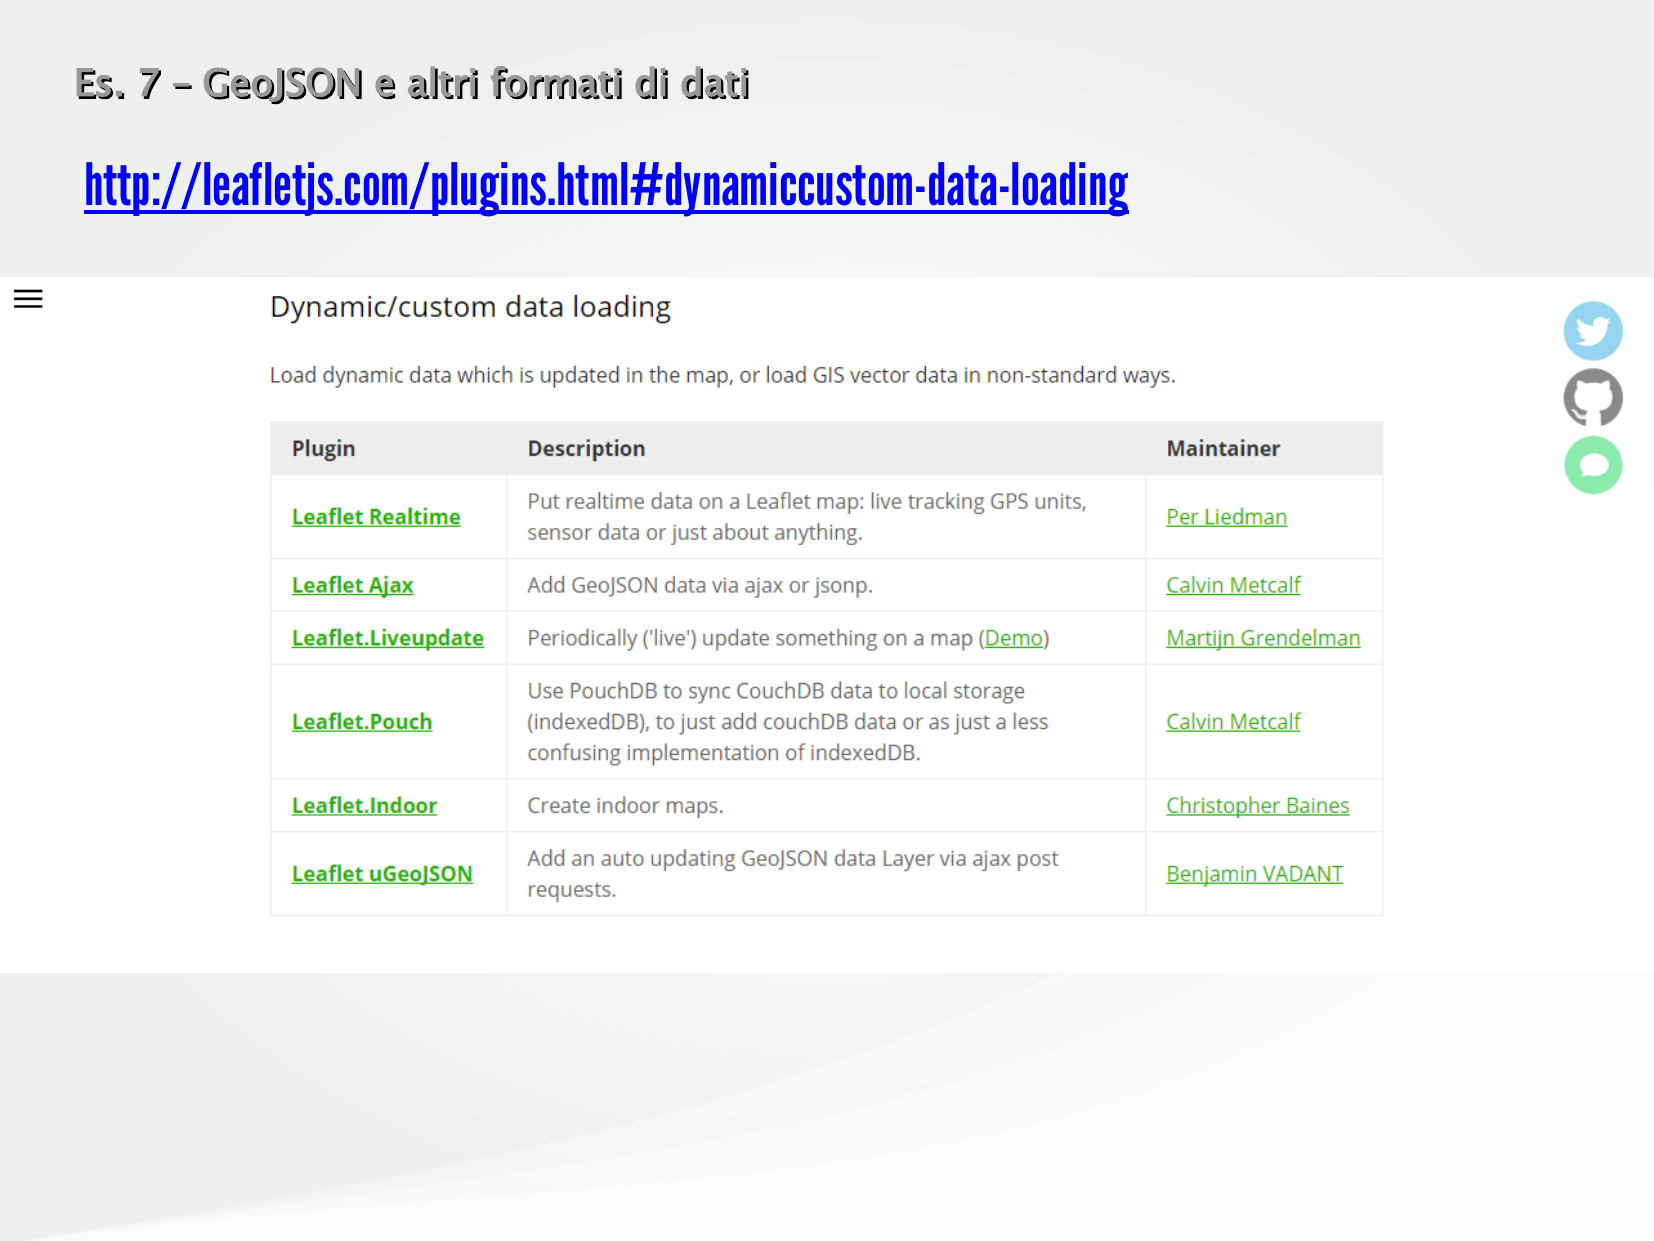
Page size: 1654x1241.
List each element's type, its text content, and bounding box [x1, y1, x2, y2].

text_box http://leafletjs.com/plugins.html#dynamiccustom-data-loading [69, 143, 1571, 229]
picture [0, 0, 1654, 1241]
text_box Es. 7 – GeoJSON e altri formati di dati [59, 47, 1146, 108]
